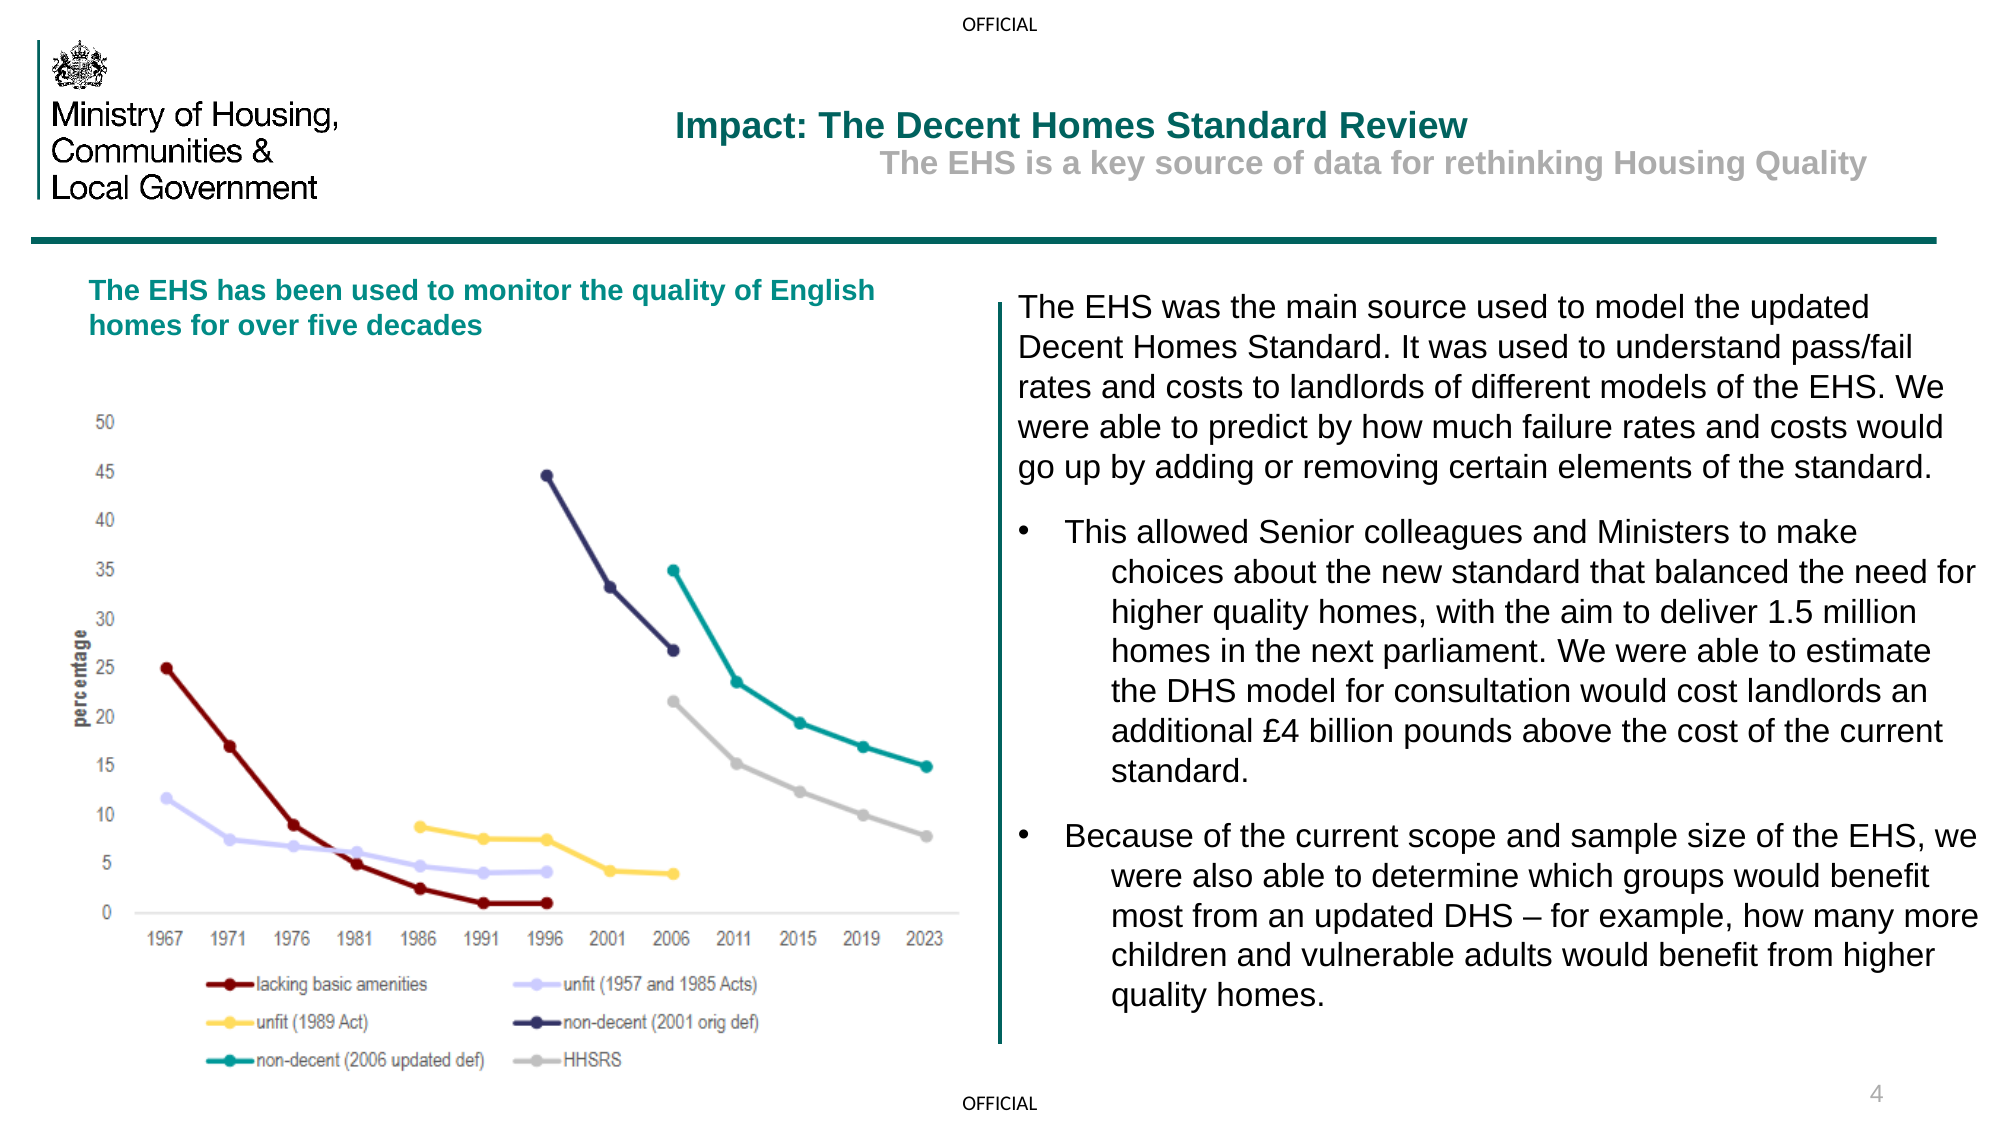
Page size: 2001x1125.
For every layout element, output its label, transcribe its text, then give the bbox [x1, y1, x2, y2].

list The EHS was the main source used to model the updated Decent Homes Standard. It was used to understand pass/fail rates and costs to landlords of different models of the EHS. We were able to predict by how much failure rates and costs would go up by adding or removing certain elements of the standard. This allowed Senior colleagues and Ministers to make choices about the new standard that balanced the need for higher quality homes, with the aim to deliver 1.5 million homes in the next parliament. We were able to estimate the DHS model for consultation would cost landlords an additional £4 billion pounds above the cost of the current standard. Because of the current scope and sample size of the EHS, we were also able to determine which groups would benefit most from an updated DHS – for example, how many more children and vulnerable adults would benefit from higher quality homes. [1017, 285, 1981, 983]
list The EHS is a key source of data for rethinking Housing Quality [879, 147, 1924, 208]
text_box The EHS has been used to monitor the quality of English homes for over five decades [73, 263, 943, 350]
text_box [1869, 1077, 1963, 1108]
picture [37, 400, 983, 1078]
title Impact: The Decent Homes Standard Review [675, 105, 1924, 147]
